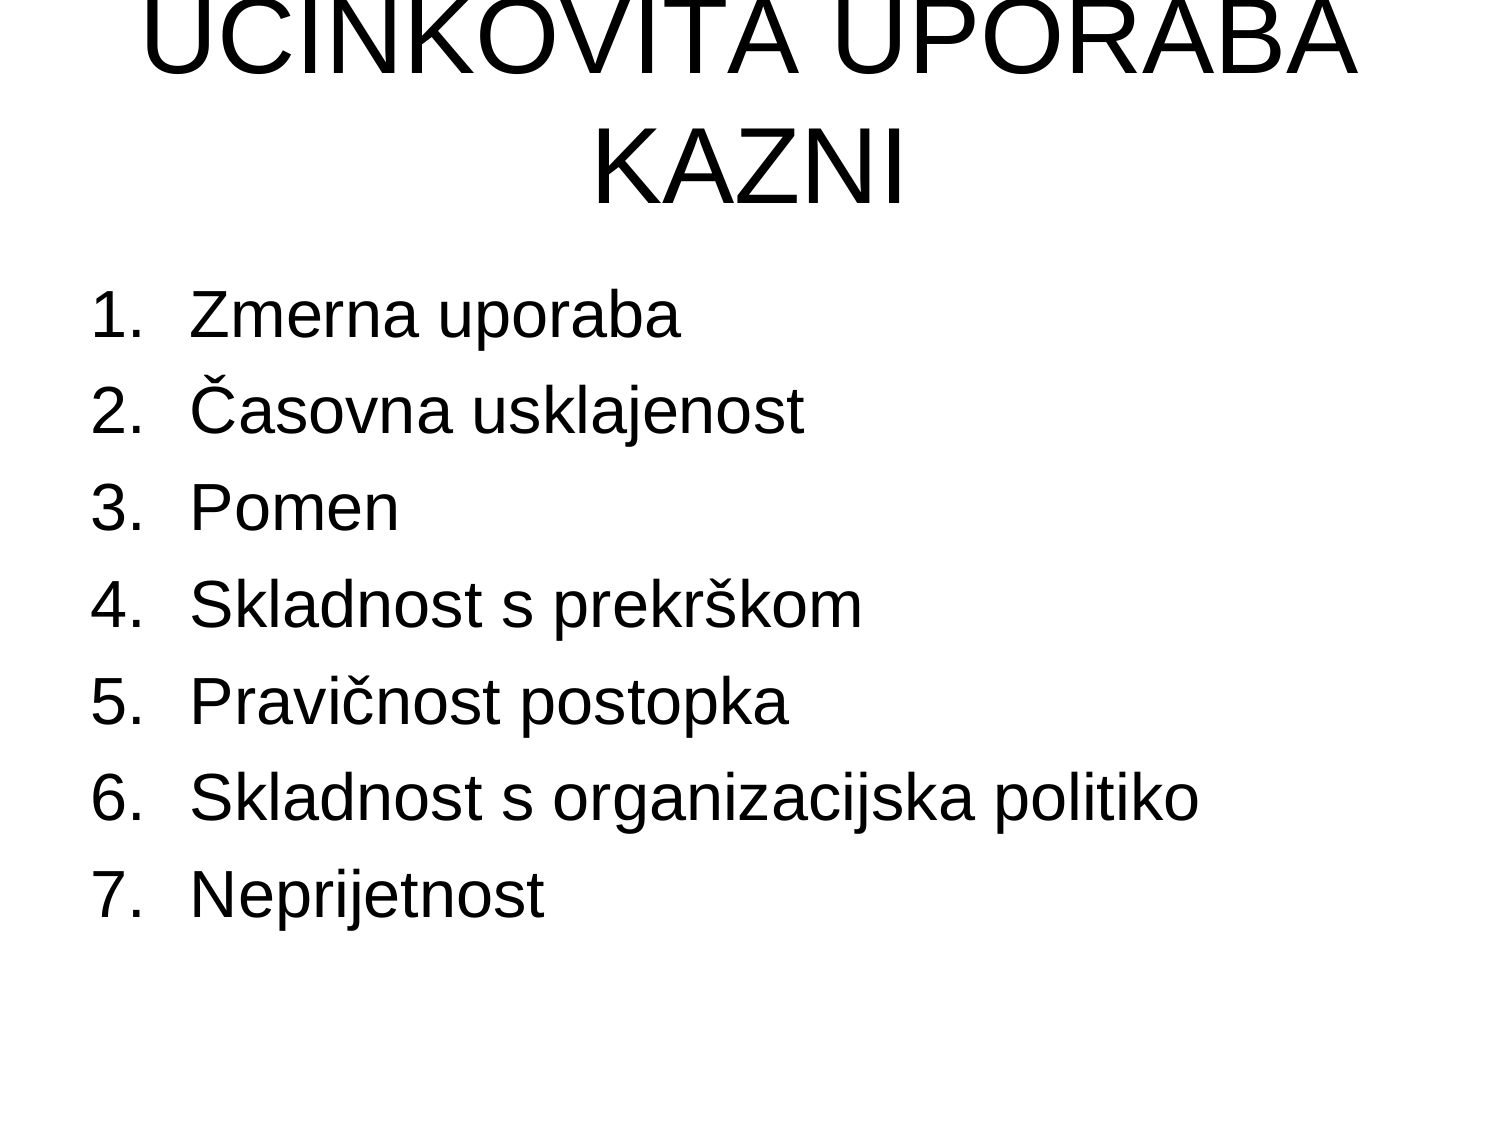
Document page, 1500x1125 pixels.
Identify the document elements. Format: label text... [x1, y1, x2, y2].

list Zmerna uporaba Časovna usklajenost Pomen Skladnost s prekrškom Pravičnost postopka Skladnost s organizacijska politiko Neprijetnost [74, 262, 1421, 1125]
title UČINKOVITA UPORABA KAZNI [75, 0, 1426, 233]
